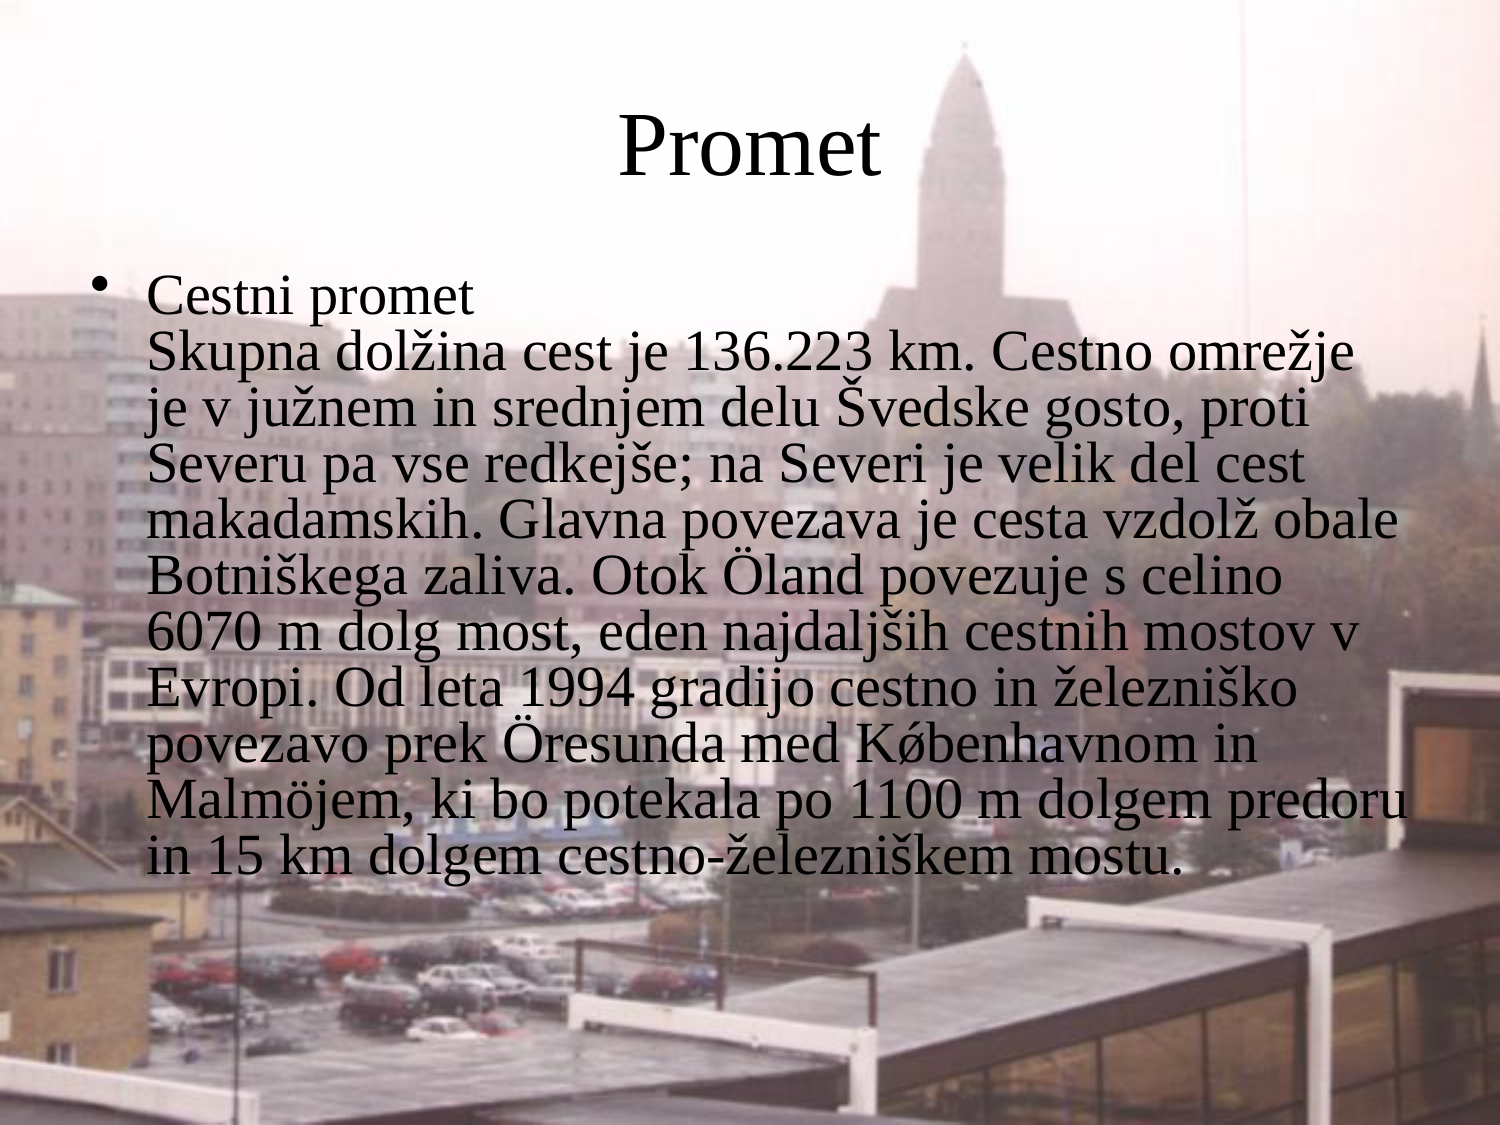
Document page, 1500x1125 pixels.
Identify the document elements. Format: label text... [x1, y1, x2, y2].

title Promet [75, 45, 1425, 233]
list Cestni promet Skupna dolžina cest je 136.223 km. Cestno omrežje je v južnem in srednjem delu Švedske gosto, proti Severu pa vse redkejše; na Severi je velik del cest makadamskih. Glavna povezava je cesta vzdolž obale Botniškega zaliva. Otok Öland povezuje s celino 6070 m dolg most, eden najdaljših cestnih mostov v Evropi. Od leta 1994 gradijo cestno in železniško povezavo prek Öresunda med Kǿbenhavnom in Malmöjem, ki bo potekala po 1100 m dolgem predoru in 15 km dolgem cestno-železniškem mostu. [75, 262, 1425, 1005]
picture [0, 0, 1500, 1125]
